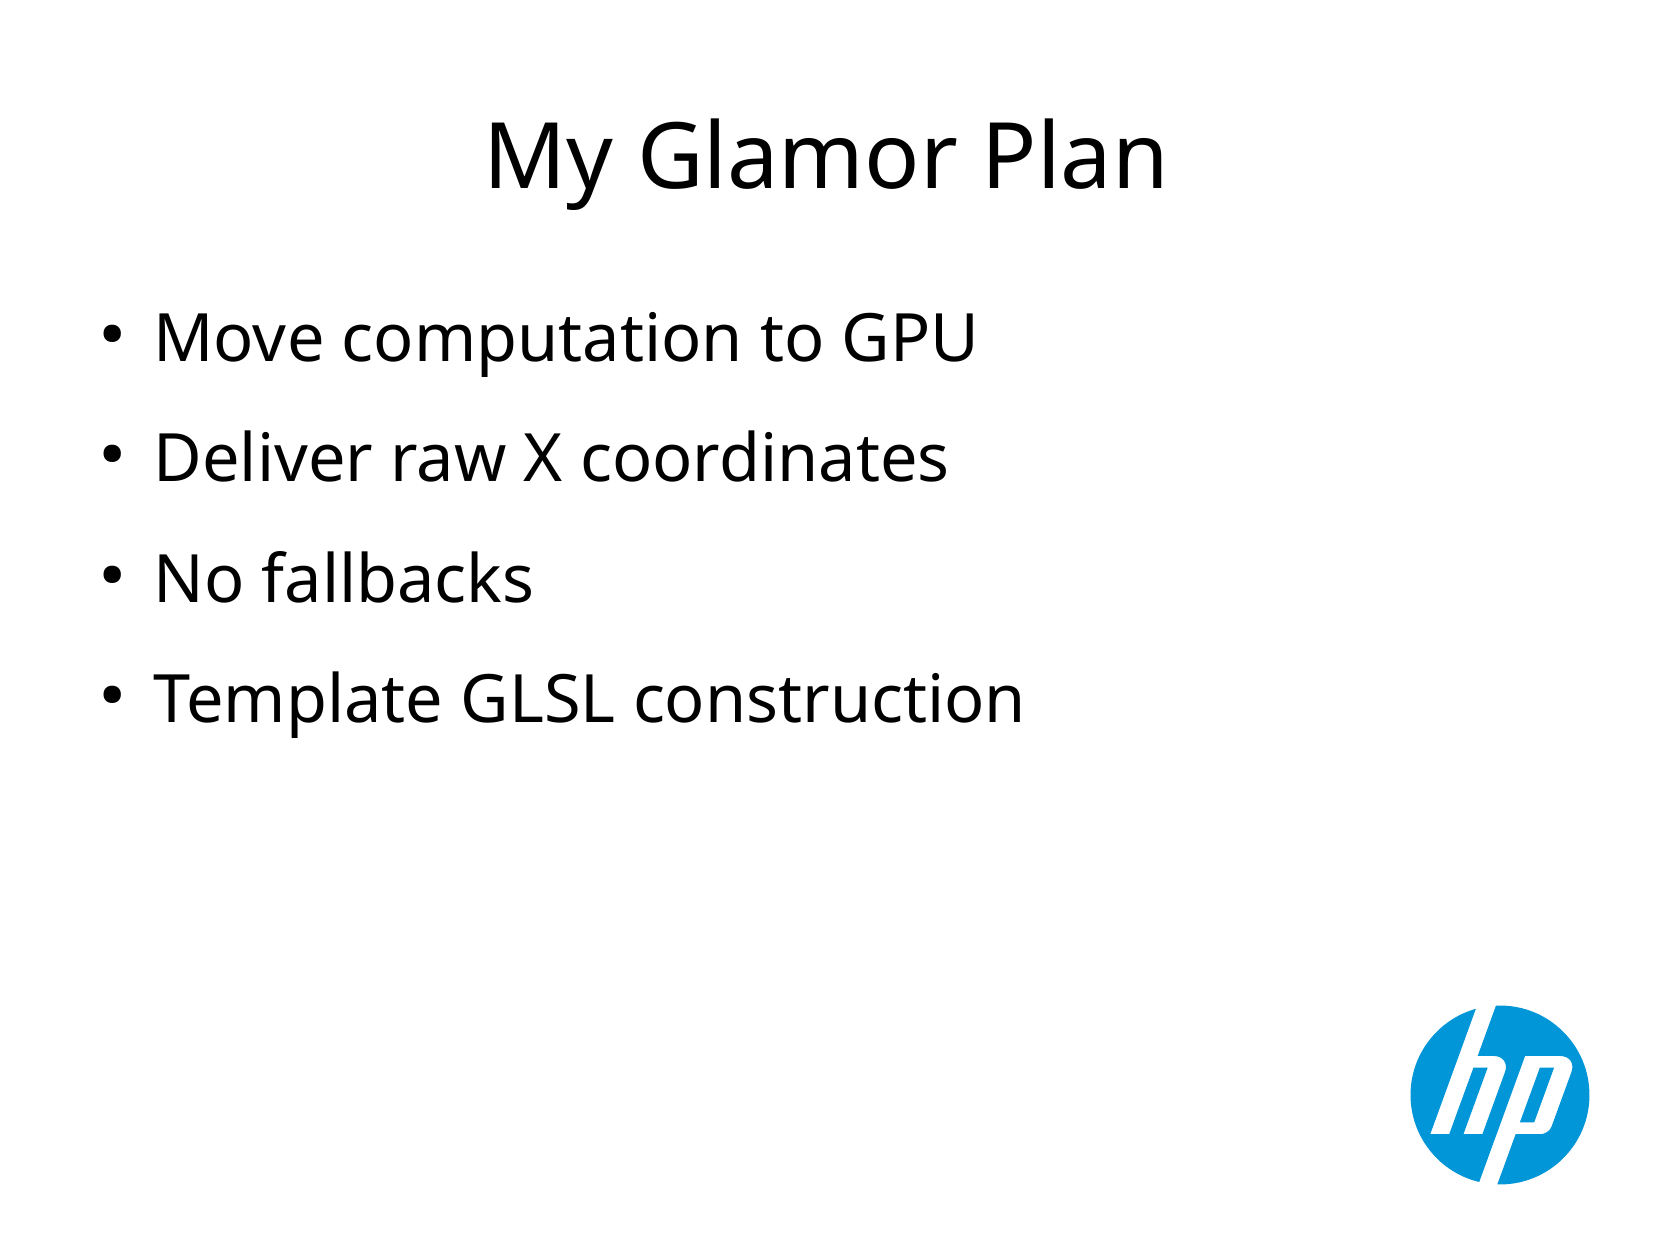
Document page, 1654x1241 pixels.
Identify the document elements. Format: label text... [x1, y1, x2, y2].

list Move computation to GPU Deliver raw X coordinates No fallbacks Template GLSL construction [82, 290, 1571, 1010]
title My Glamor Plan [82, 49, 1571, 257]
